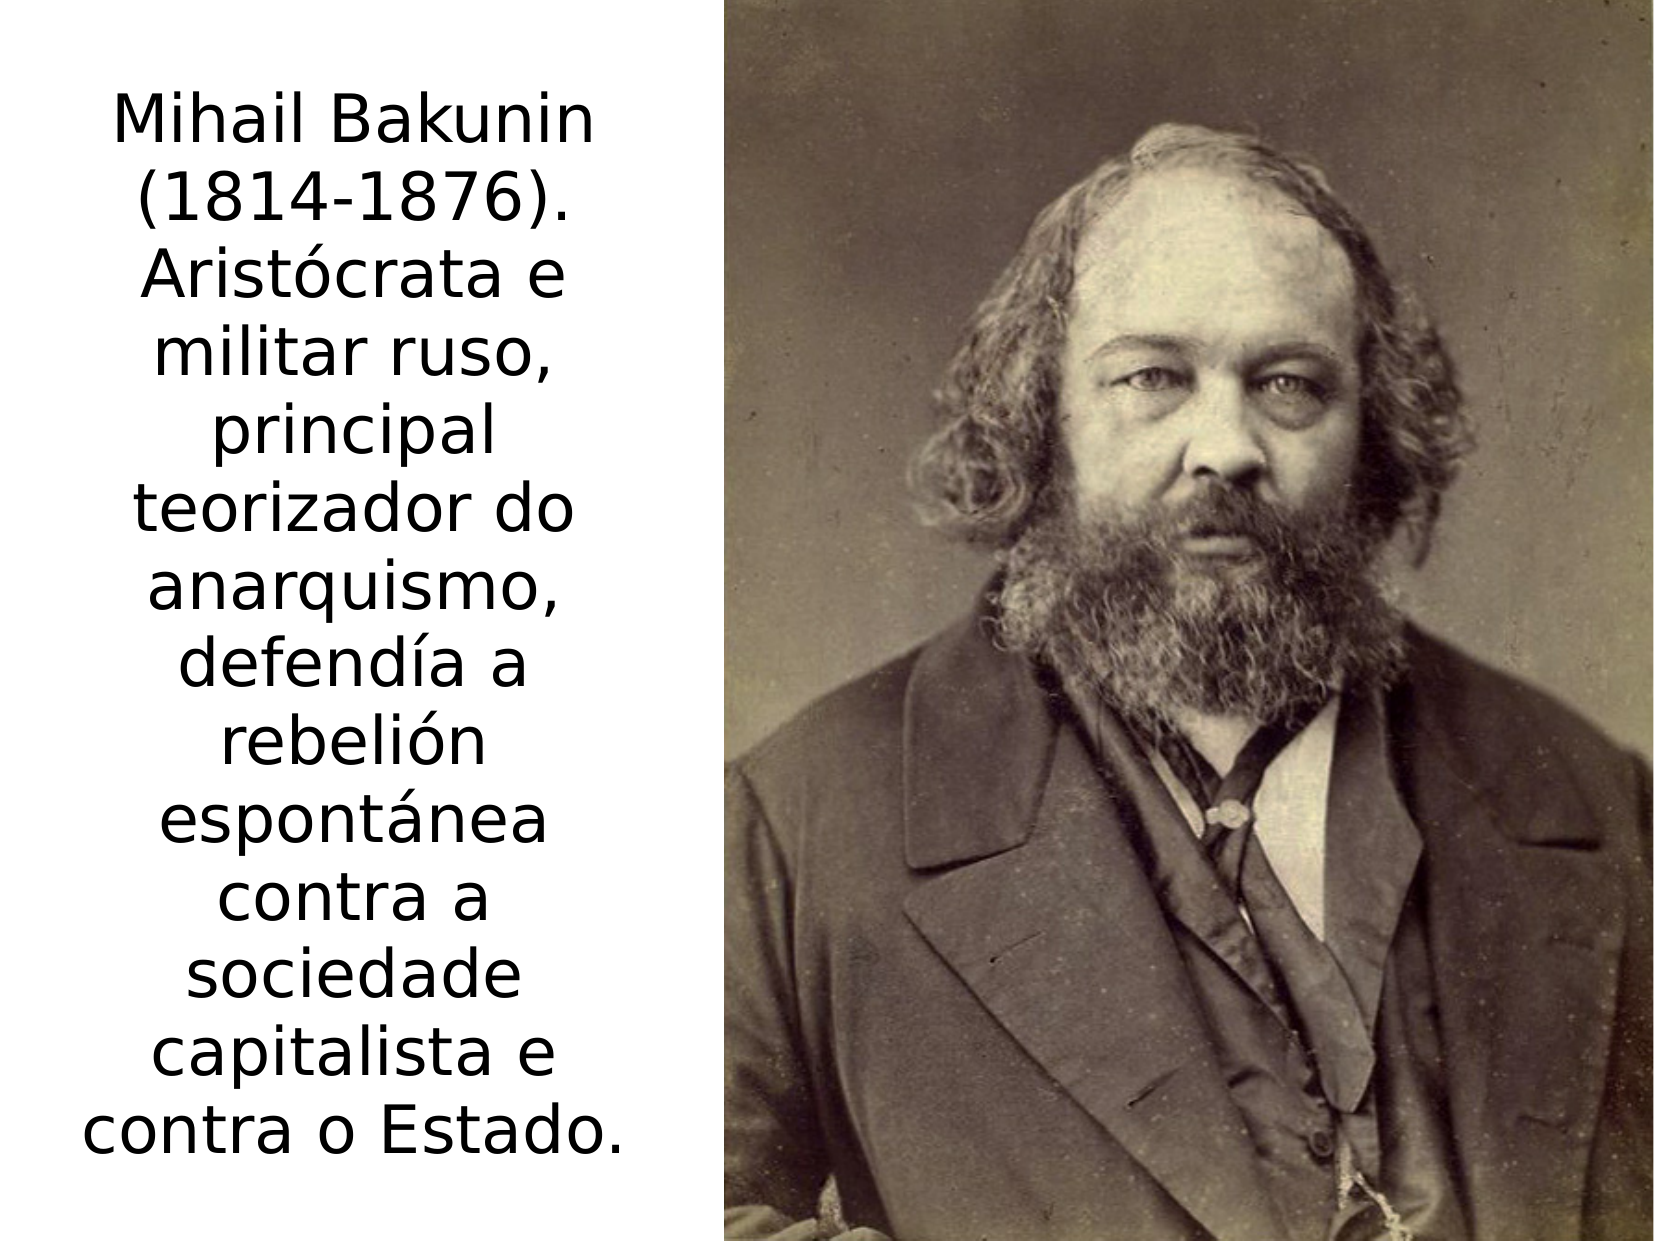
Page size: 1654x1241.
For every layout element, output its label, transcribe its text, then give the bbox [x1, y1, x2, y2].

subtitle Mihail Bakunin (1814-1876). Aristócrata e militar ruso, principal teorizador do anarquismo, defendía a rebelión espontánea contra a sociedade capitalista e contra o Estado. [70, 80, 638, 1170]
picture [724, 0, 1654, 1241]
